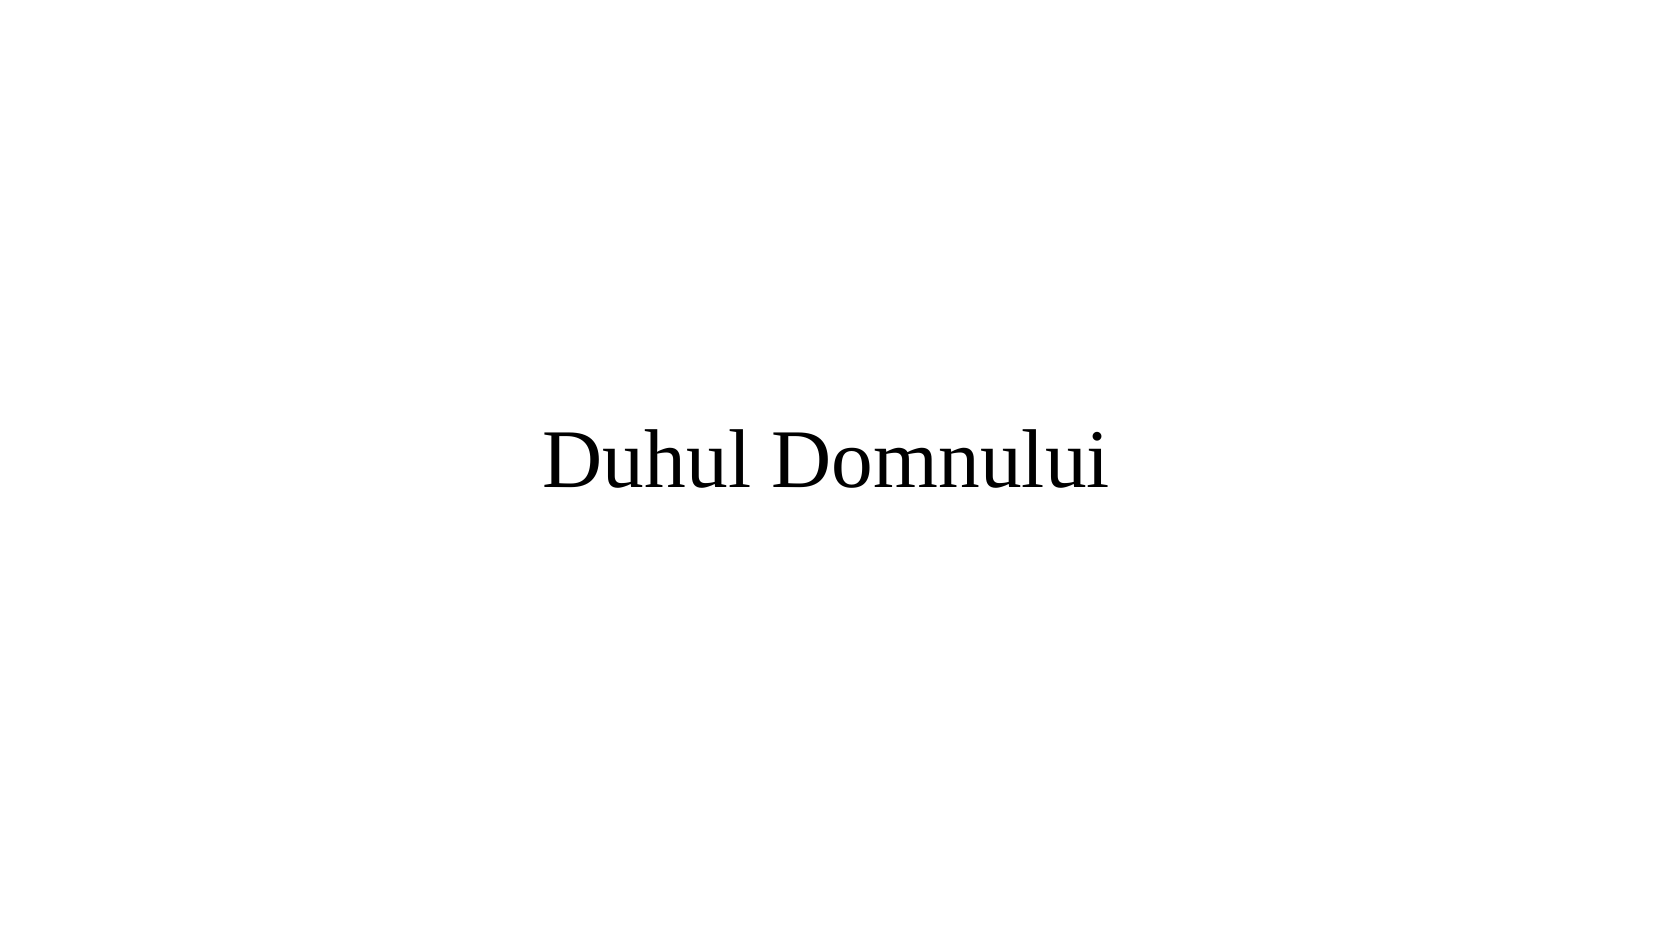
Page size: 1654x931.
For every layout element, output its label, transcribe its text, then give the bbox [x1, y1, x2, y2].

subtitle Duhul Domnului [0, 396, 1654, 505]
